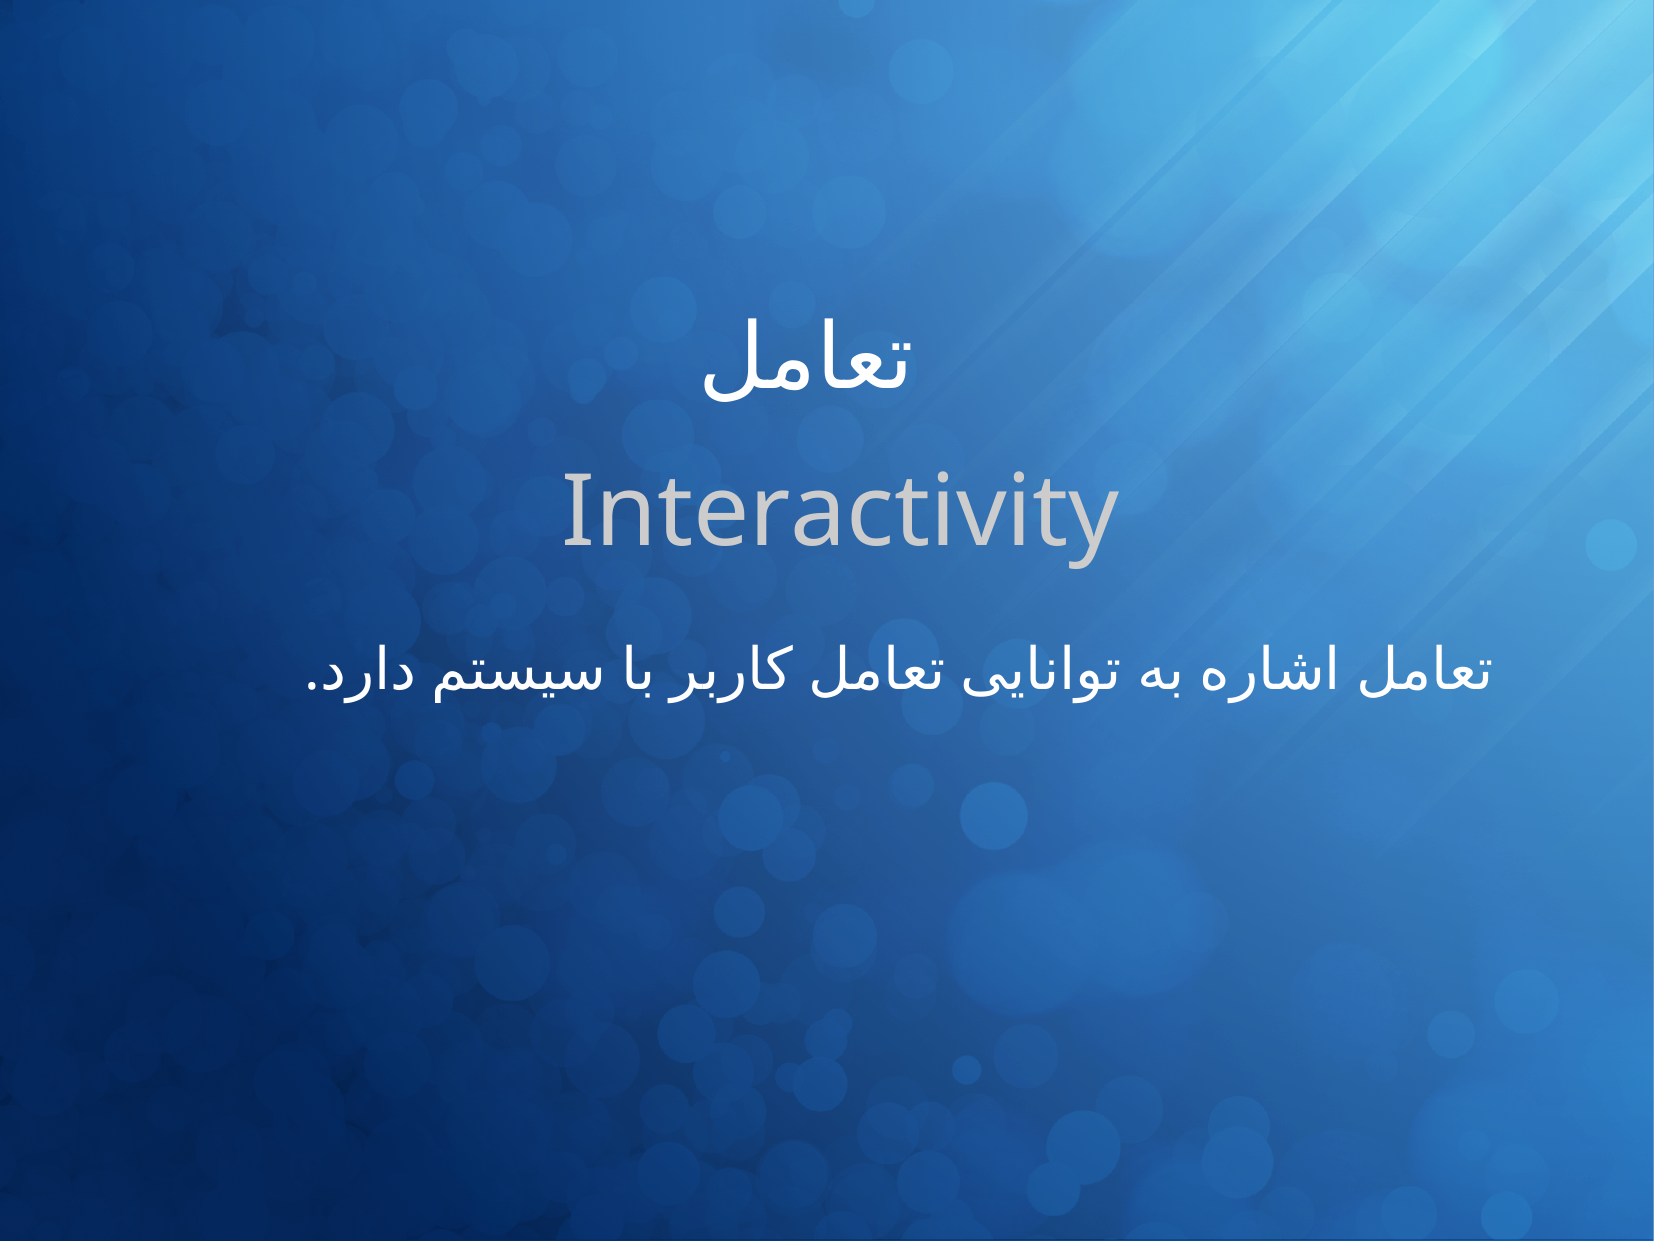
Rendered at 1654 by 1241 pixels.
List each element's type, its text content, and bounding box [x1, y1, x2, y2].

list تعامل اشاره به توانایی تعامل کاربر با سیستم دارد. [112, 637, 1566, 927]
text_box Interactivity [112, 446, 1570, 567]
title تعامل [112, 282, 1501, 446]
picture [0, 0, 1654, 1241]
